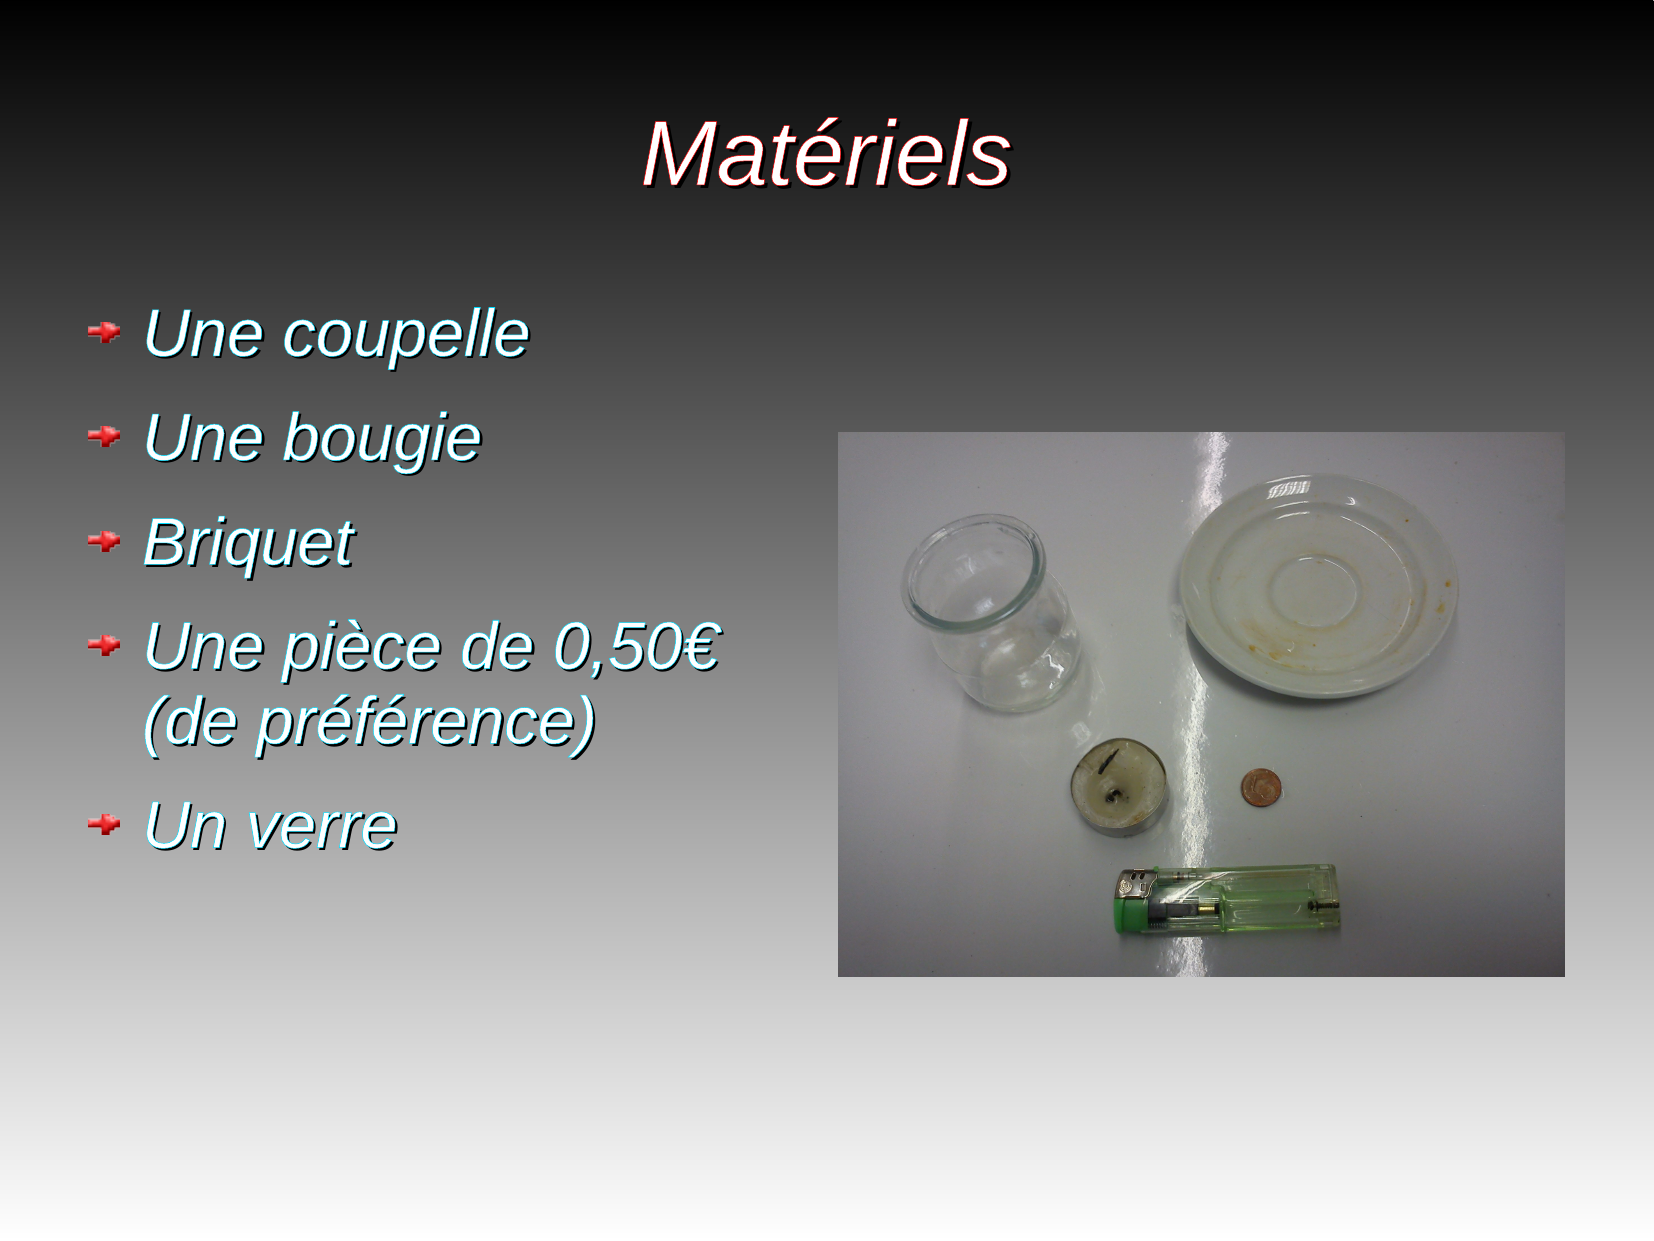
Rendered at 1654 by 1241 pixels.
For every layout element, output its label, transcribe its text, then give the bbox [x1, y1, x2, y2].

title Matériels [82, 49, 1571, 257]
picture [838, 432, 1565, 977]
list Une coupelle Une bougie Briquet Une pièce de 0,50€ (de préférence) Un verre [71, 295, 798, 967]
